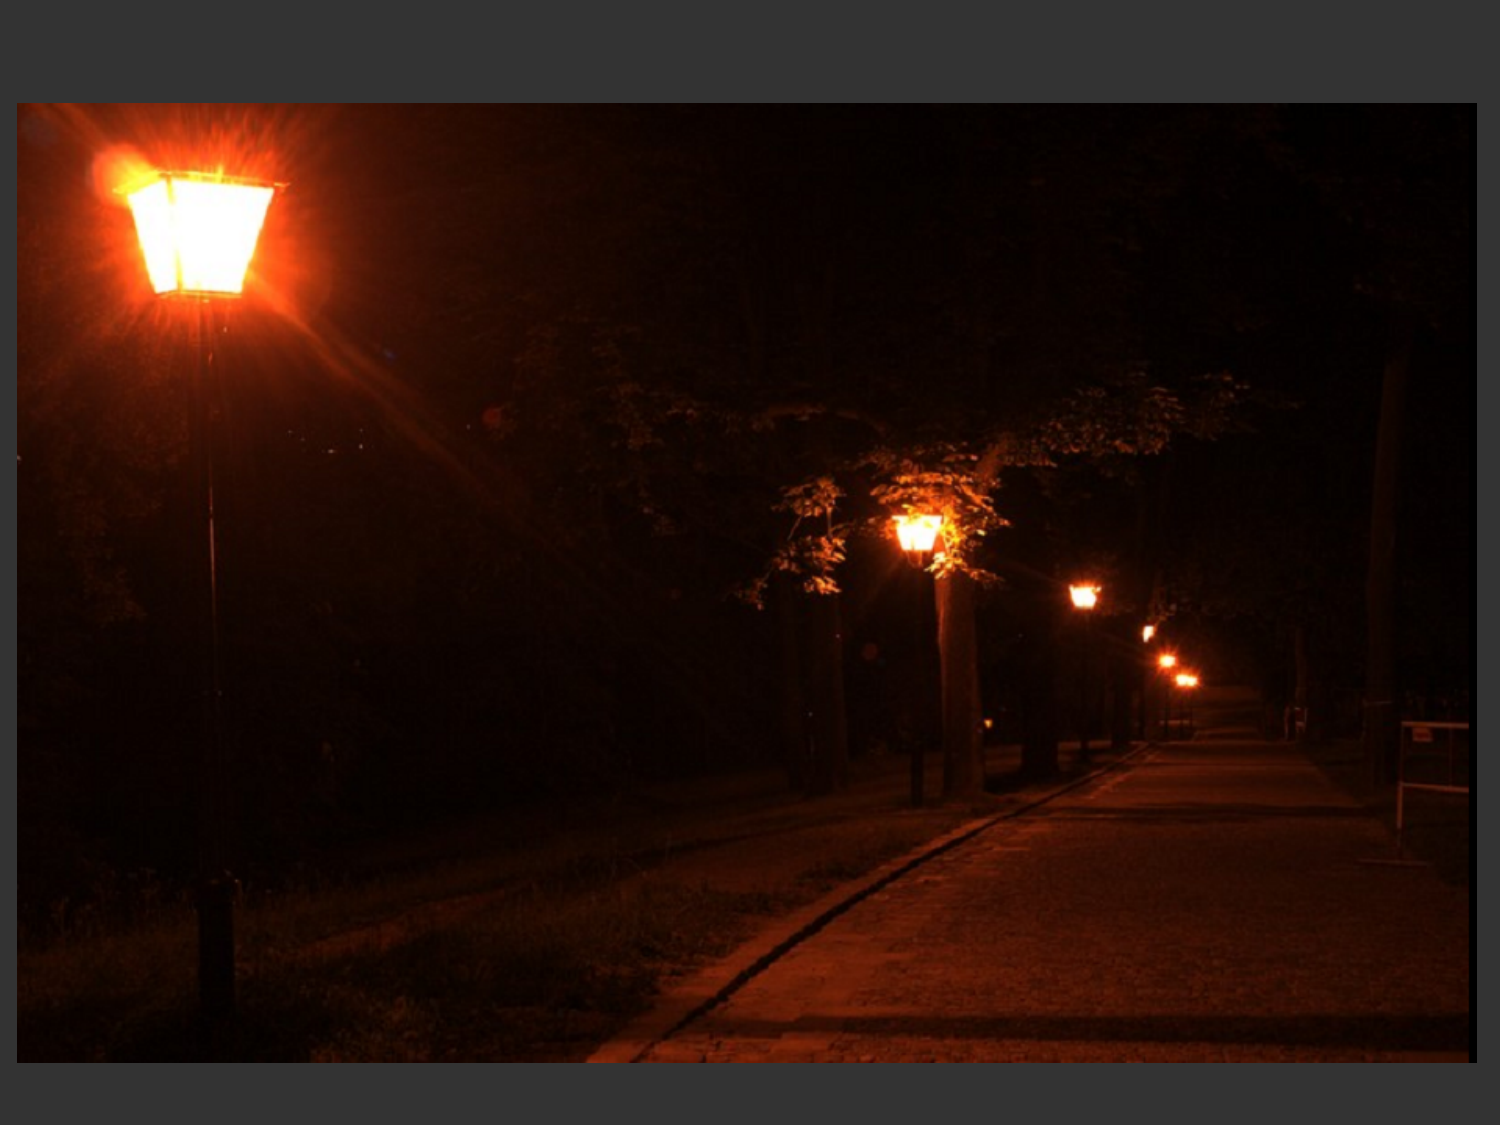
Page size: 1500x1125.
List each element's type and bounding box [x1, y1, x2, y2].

picture [17, 103, 1477, 1063]
